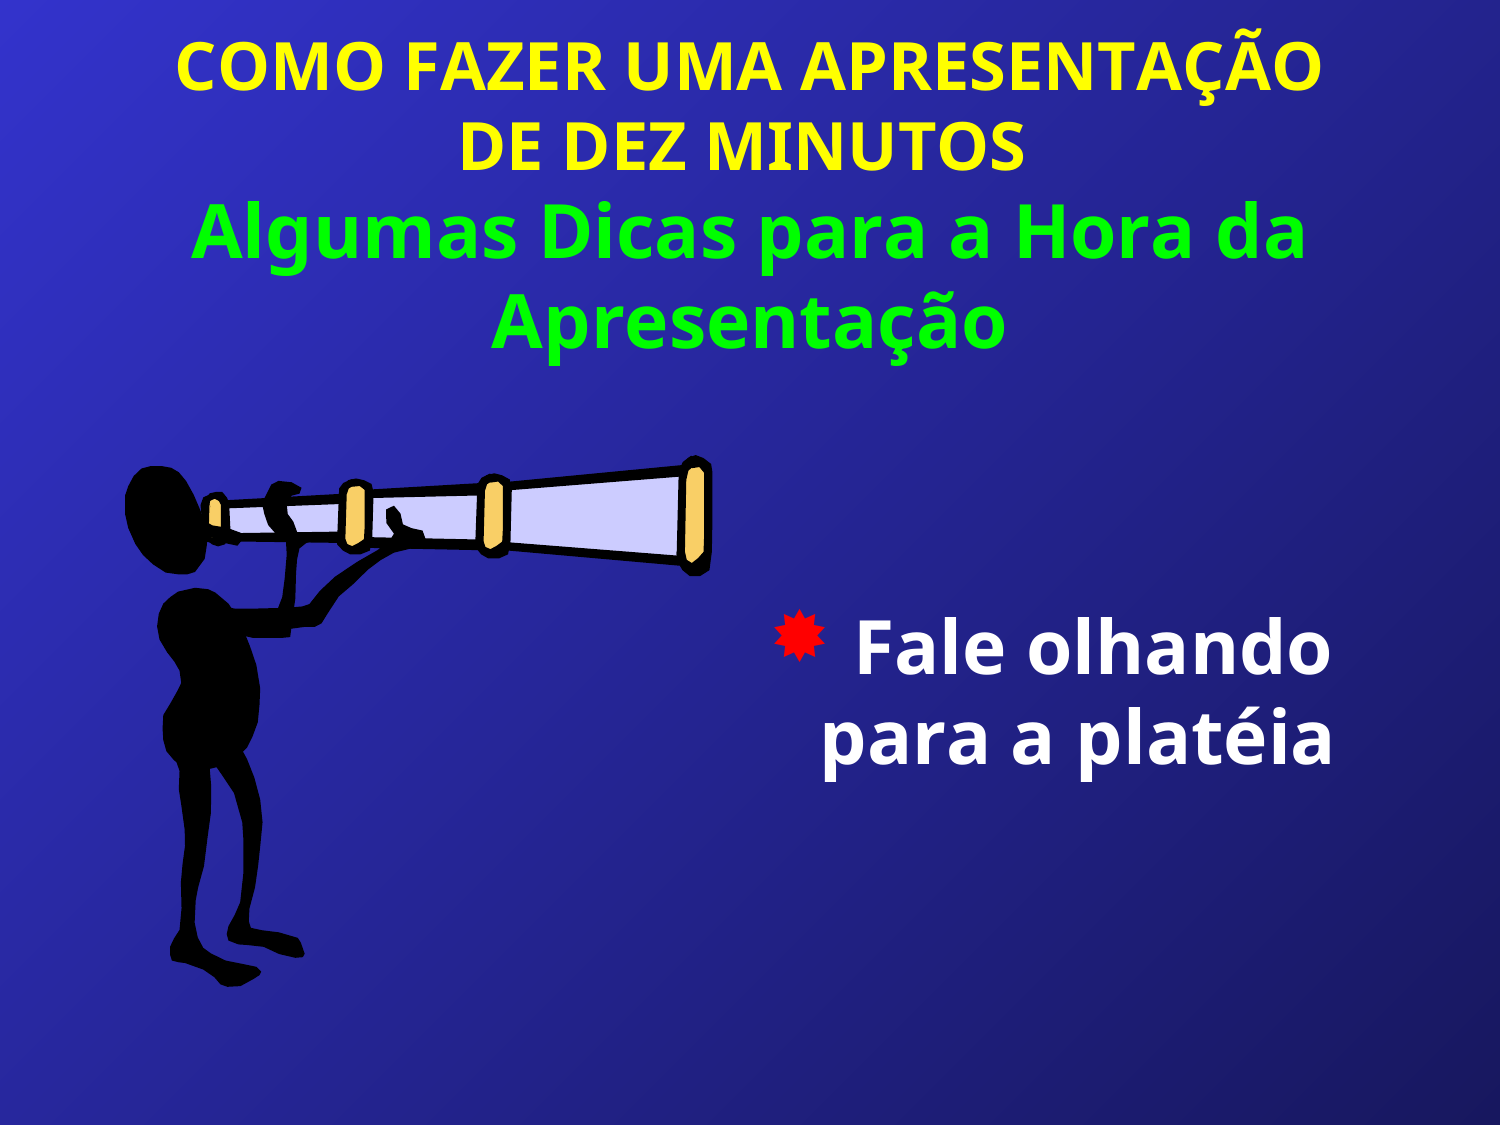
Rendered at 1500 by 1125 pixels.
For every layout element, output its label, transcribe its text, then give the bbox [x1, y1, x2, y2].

chart [125, 454, 713, 987]
title COMO FAZER UMA APRESENTAÇÃO DE DEZ MINUTOS Algumas Dicas para a Hora da Apresentação [112, 16, 1388, 372]
list Fale olhando para a platéia [725, 375, 1375, 1051]
